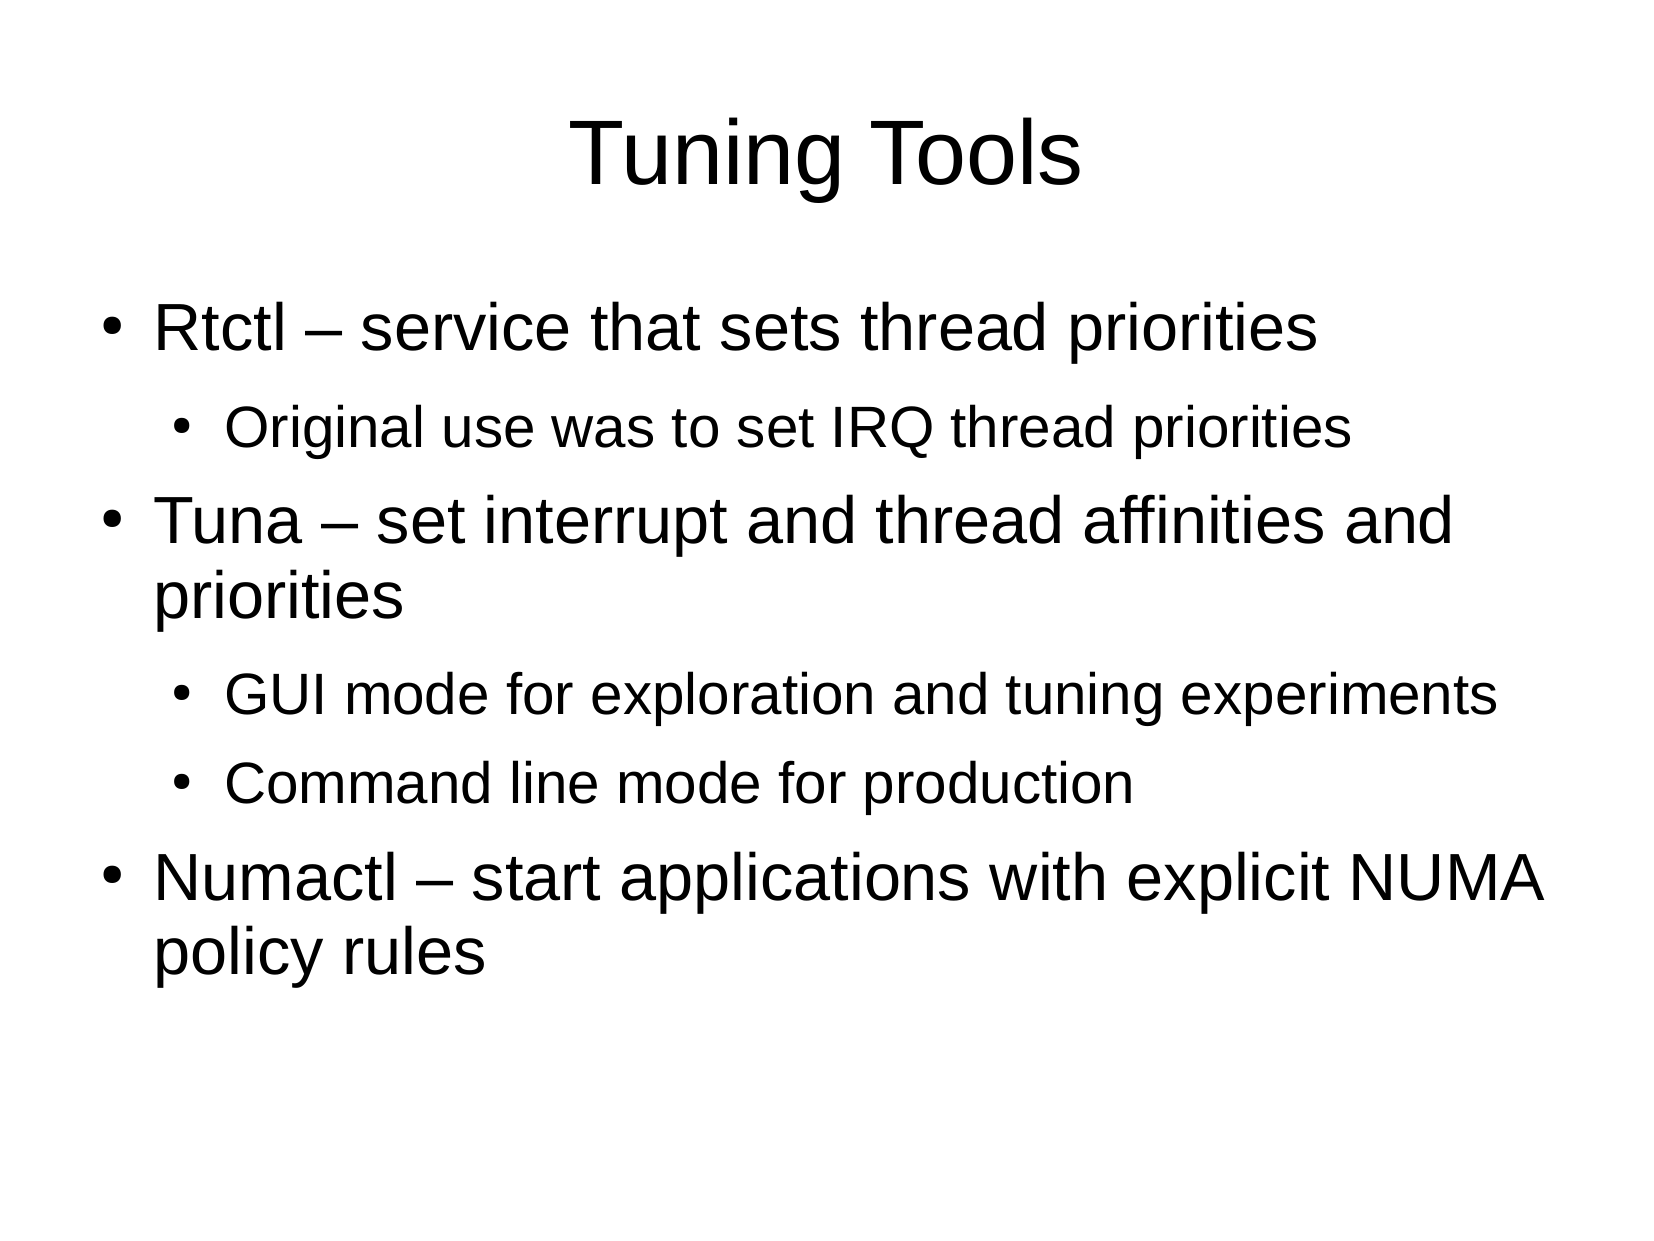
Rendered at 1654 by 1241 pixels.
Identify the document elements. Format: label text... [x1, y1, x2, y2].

title Tuning Tools [82, 56, 1571, 250]
list Rtctl – service that sets thread priorities Original use was to set IRQ thread priorities Tuna – set interrupt and thread affinities and priorities GUI mode for exploration and tuning experiments Command line mode for production Numactl – start applications with explicit NUMA policy rules [82, 290, 1571, 1094]
